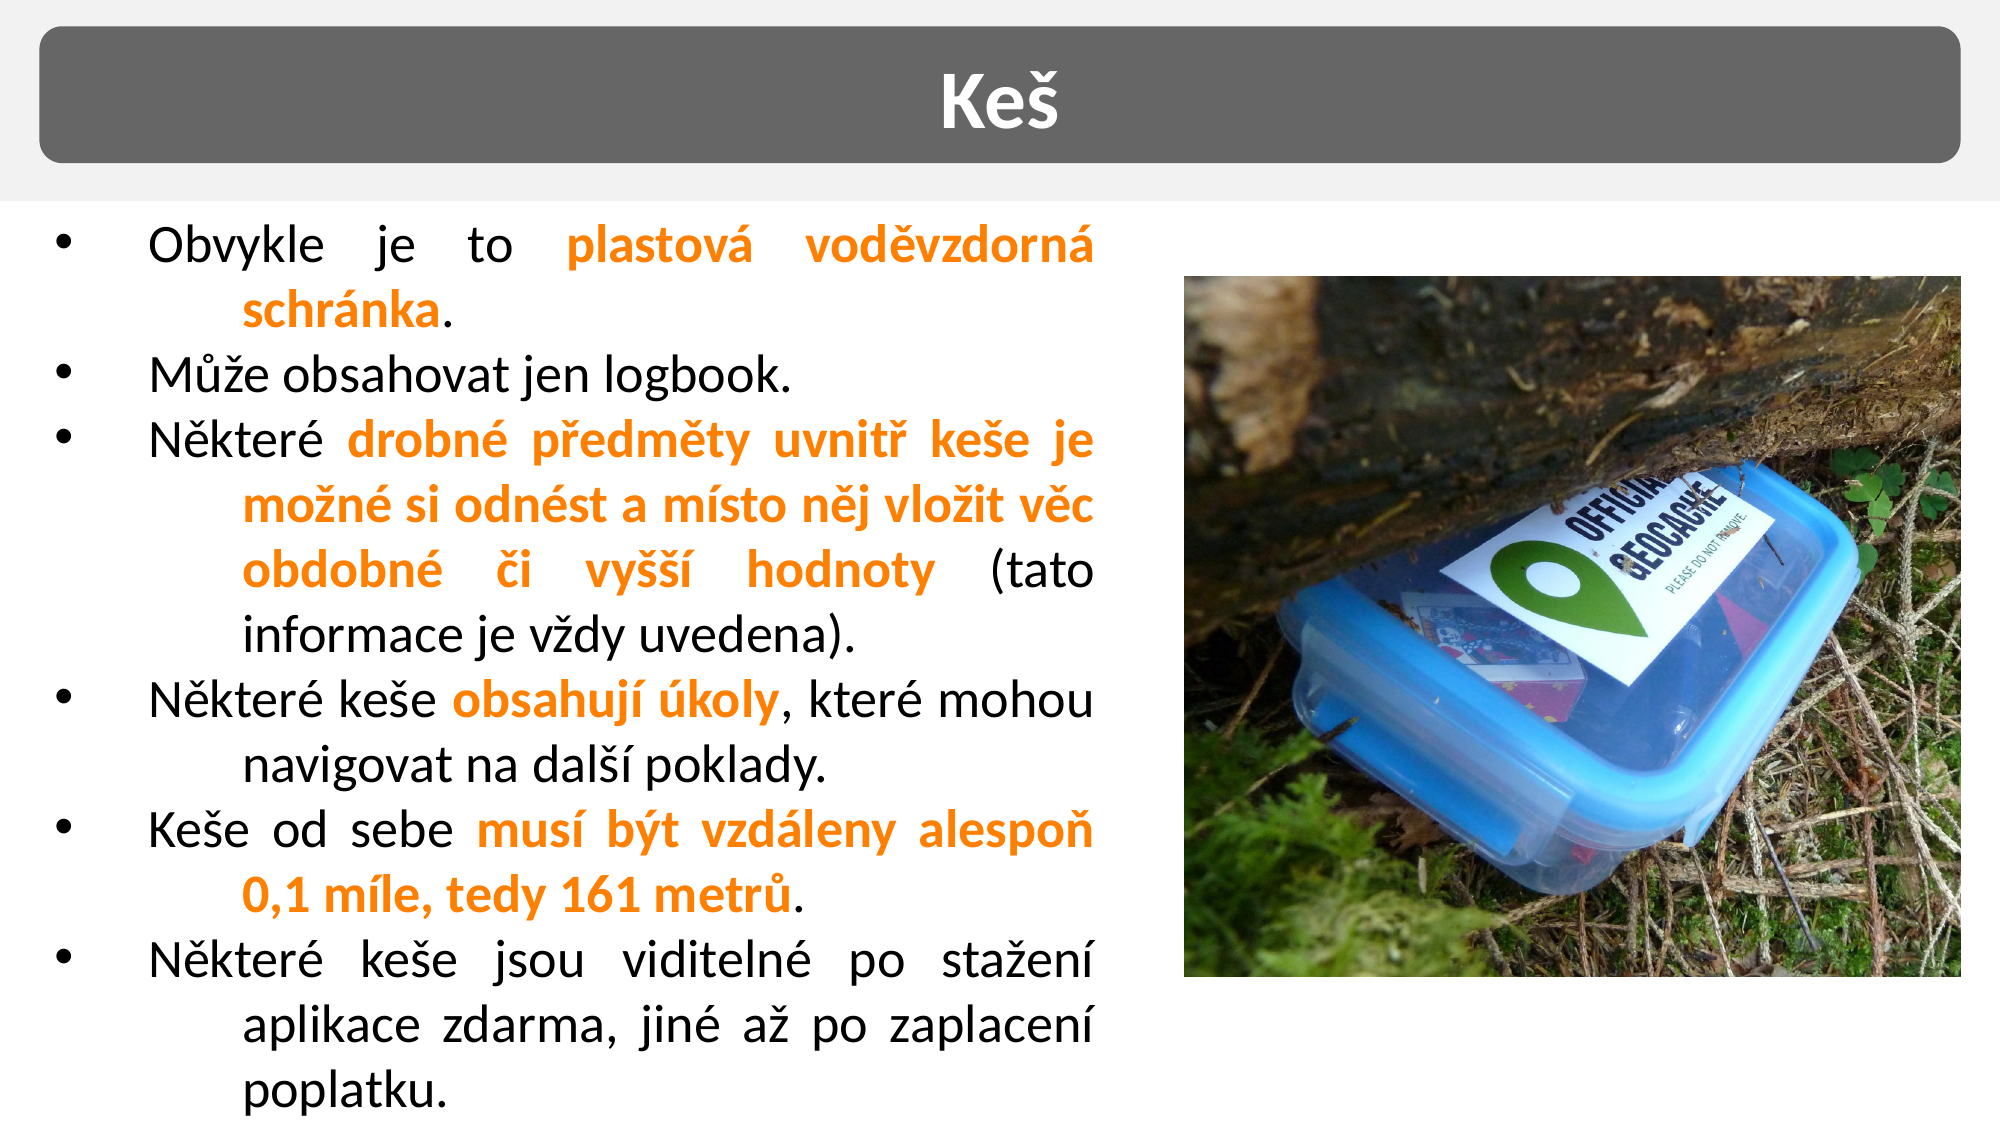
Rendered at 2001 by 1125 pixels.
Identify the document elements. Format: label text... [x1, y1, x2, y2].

text_box [0, 0, 2000, 201]
text_box Keš [39, 26, 1961, 164]
picture [1184, 276, 1961, 977]
text_box Obvykle je to plastová voděvzdorná schránka. Může obsahovat jen logbook. Některé drobné předměty uvnitř keše je možné si odnést a místo něj vložit věc obdobné či vyšší hodnoty (tato informace je vždy uvedena). Některé keše obsahují úkoly, které mohou navigovat na další poklady. Keše od sebe musí být vzdáleny alespoň 0,1 míle, tedy 161 metrů. Některé keše jsou viditelné po stažení aplikace zdarma, jiné až po zaplacení poplatku. [39, 201, 1111, 1125]
